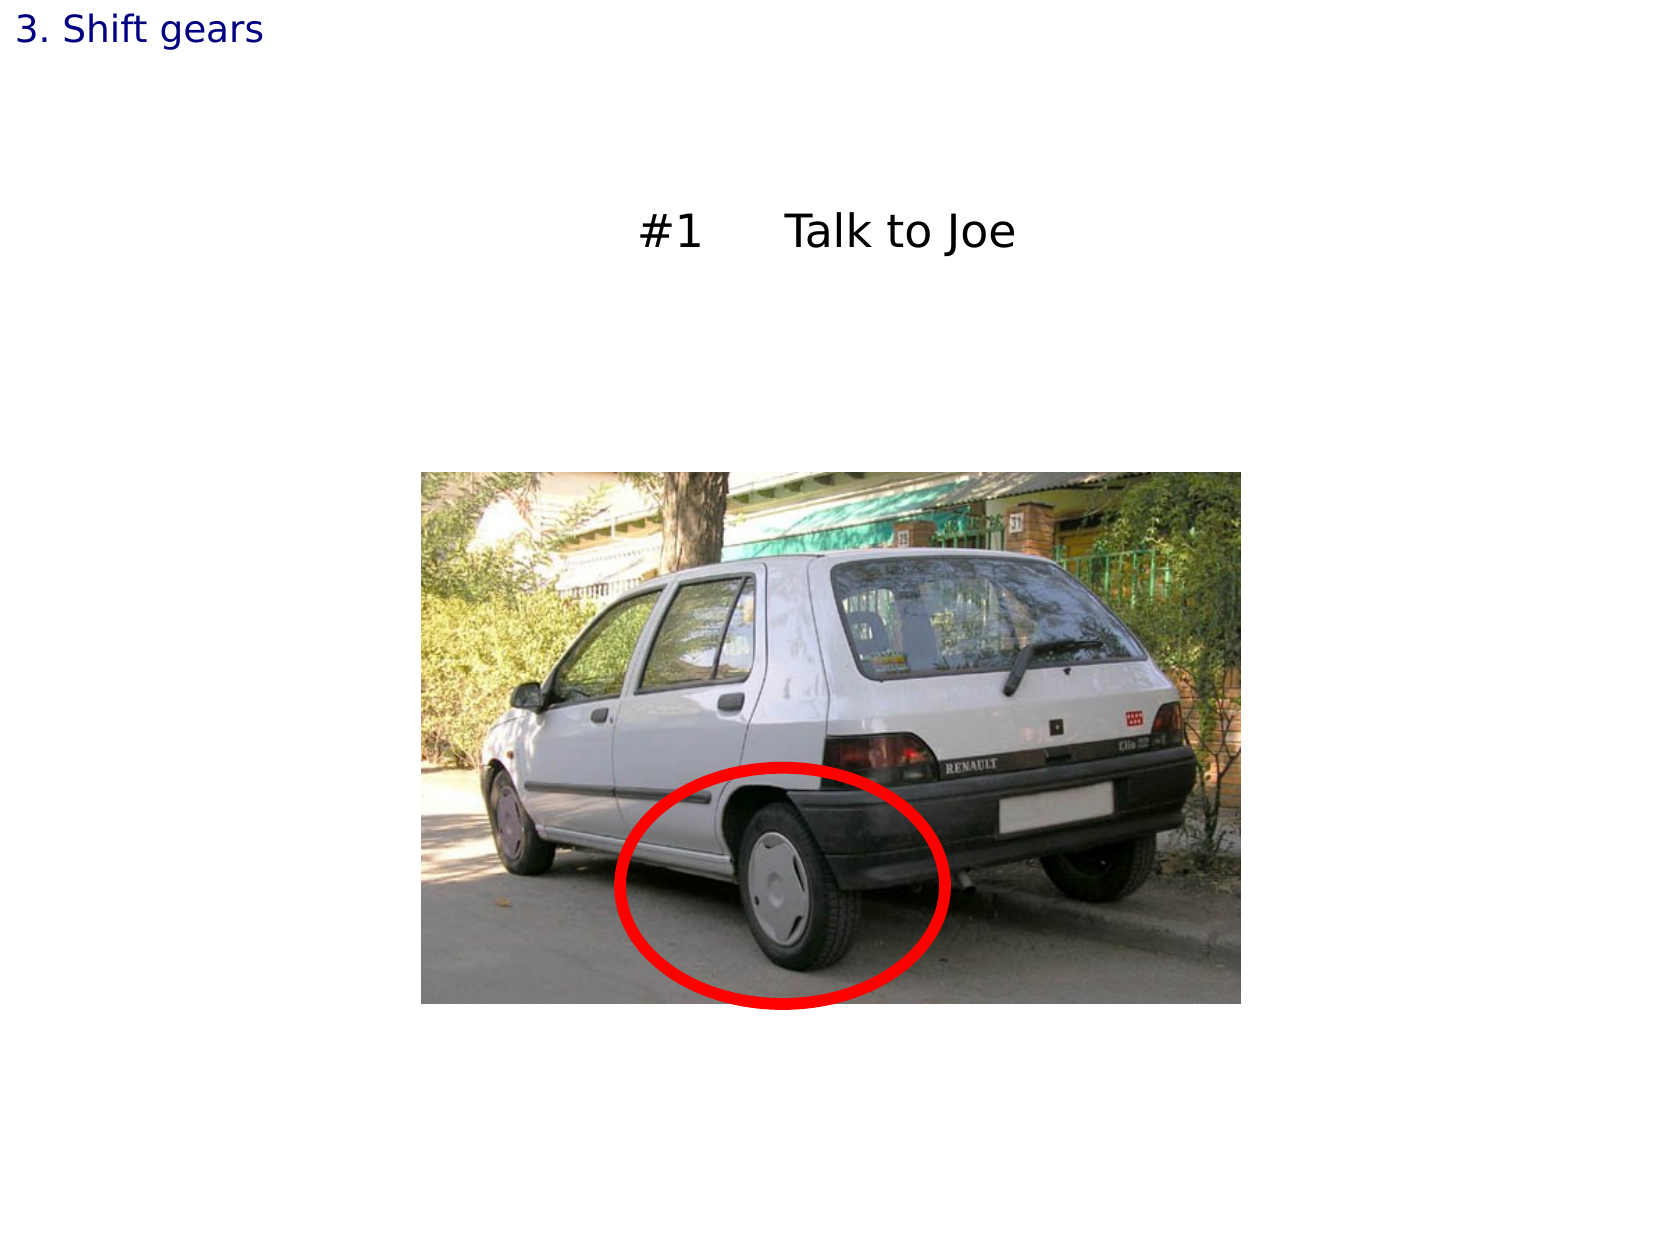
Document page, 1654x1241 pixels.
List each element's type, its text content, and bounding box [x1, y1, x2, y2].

picture [627, 774, 939, 998]
text_box #1 Talk to Joe [0, 197, 1654, 266]
text_box 3. Shift gears [0, 0, 768, 59]
picture [421, 472, 1241, 1004]
